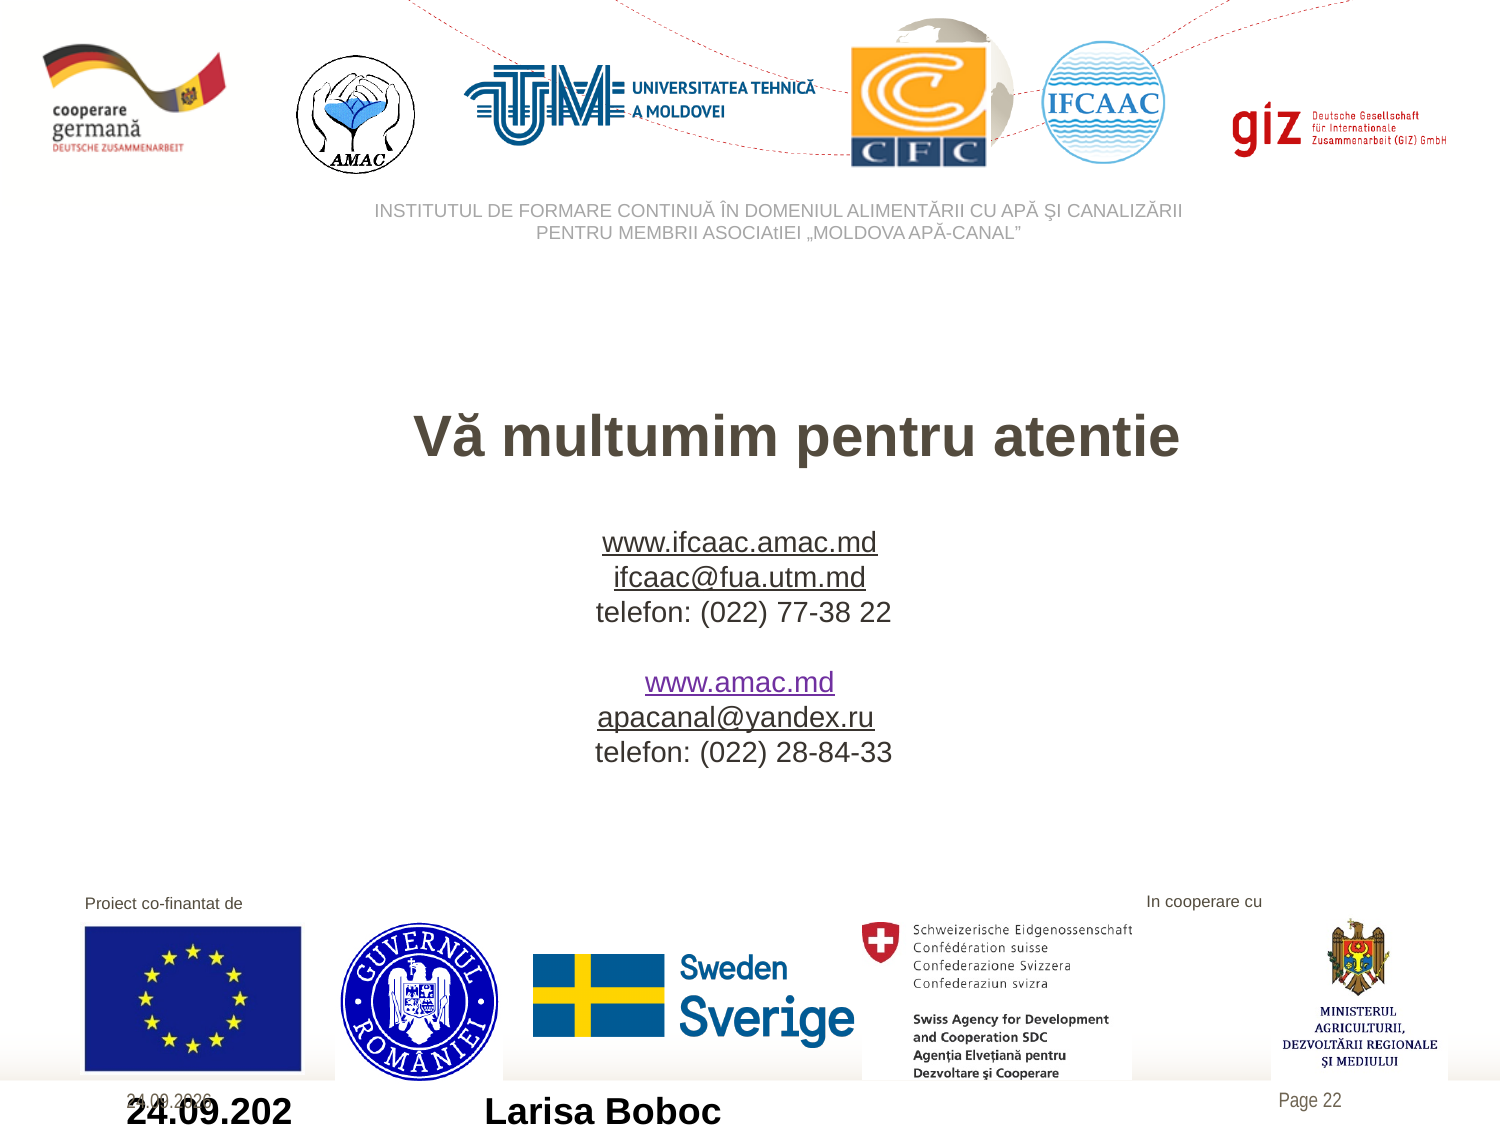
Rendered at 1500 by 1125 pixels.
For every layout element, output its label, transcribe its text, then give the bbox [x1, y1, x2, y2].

text_box www.ifcaac.amac.md ifcaac@fua.utm.md telefon: (022) 77-38 22 www.amac.md apacanal@yandex.ru telefon: (022) 28-84-33 [304, 516, 1184, 796]
text_box INSTITUTUL DE FORMARE CONTINUĂ ÎN DOMENIUL ALIMENTĂRII CU APĂ ŞI CANALIZĂRII PENTRU MEMBRII ASOCIAtIEI „MOLDOVA APĂ-CANAL” [190, 170, 1366, 251]
text_box Vă multumim pentru atentie [399, 265, 1427, 607]
text_box 13.07.2021 [111, 1079, 324, 1120]
text_box In cooperare cu [1131, 882, 1320, 918]
text_box Proiect co-finantat de [70, 885, 295, 921]
picture [0, 0, 1500, 206]
picture [0, 908, 1500, 1086]
footer Larisa Boboc [469, 1079, 1031, 1120]
